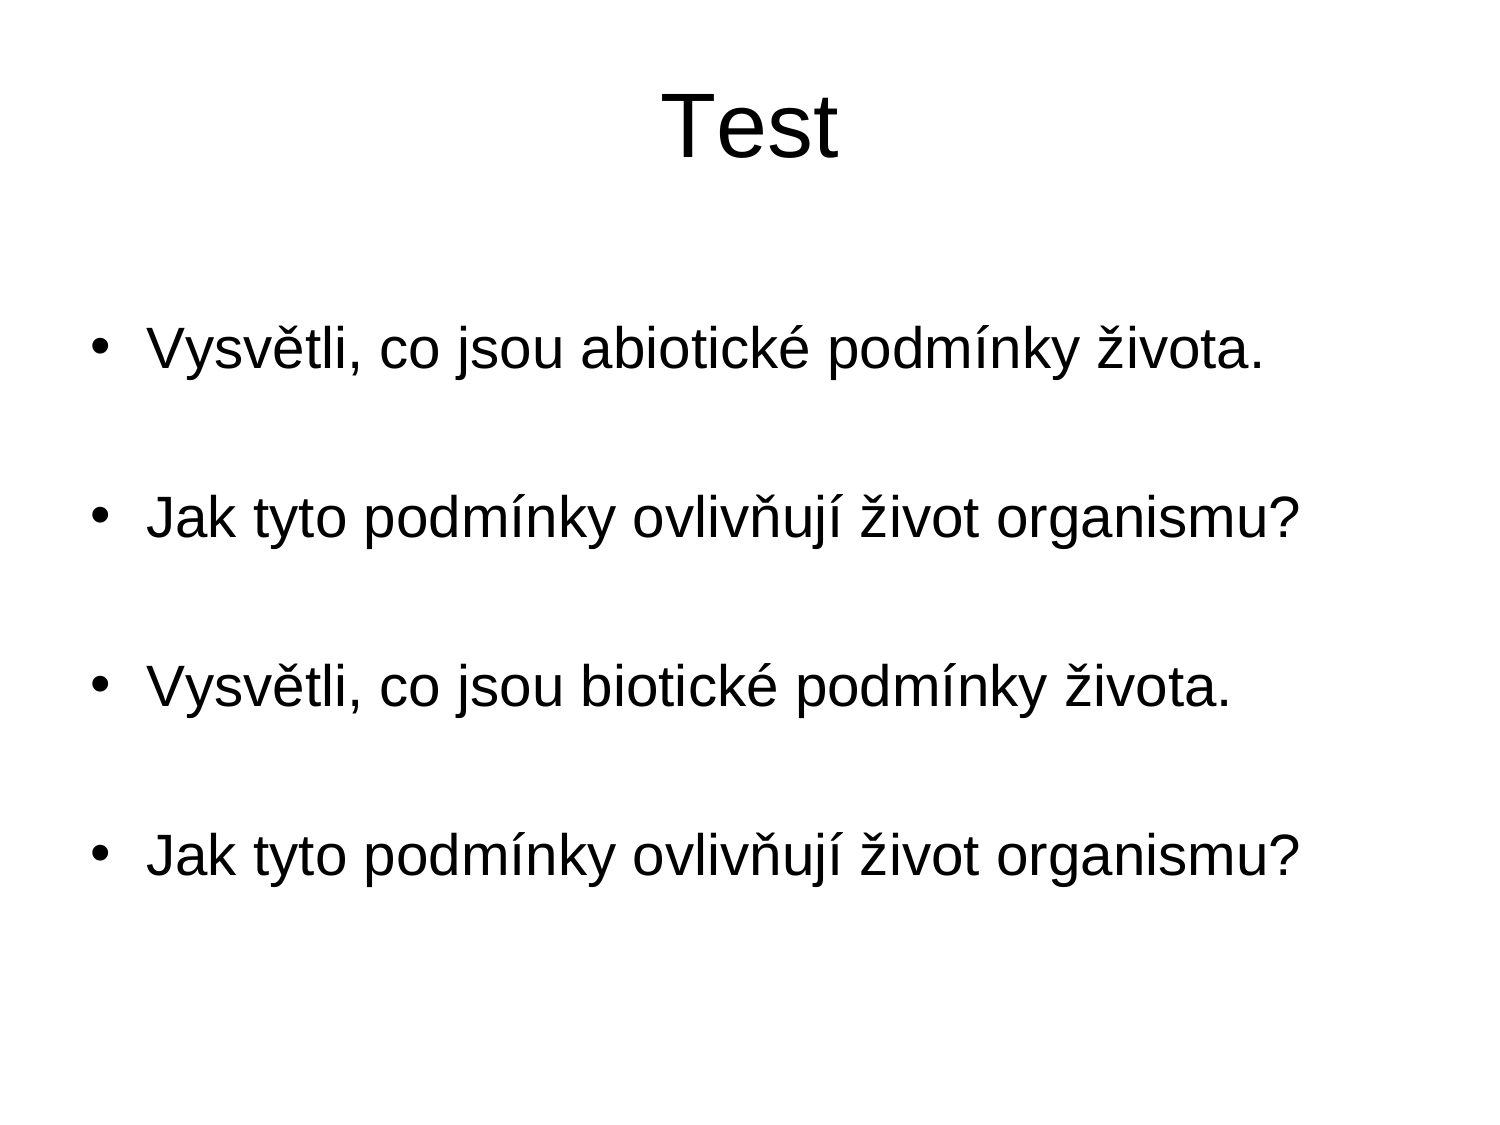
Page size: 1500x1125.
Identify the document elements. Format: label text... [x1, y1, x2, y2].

list Vysvětli, co jsou abiotické podmínky života. Jak tyto podmínky ovlivňují život organismu? Vysvětli, co jsou biotické podmínky života. Jak tyto podmínky ovlivňují život organismu? [75, 302, 1500, 1125]
title Test [75, 45, 1426, 197]
